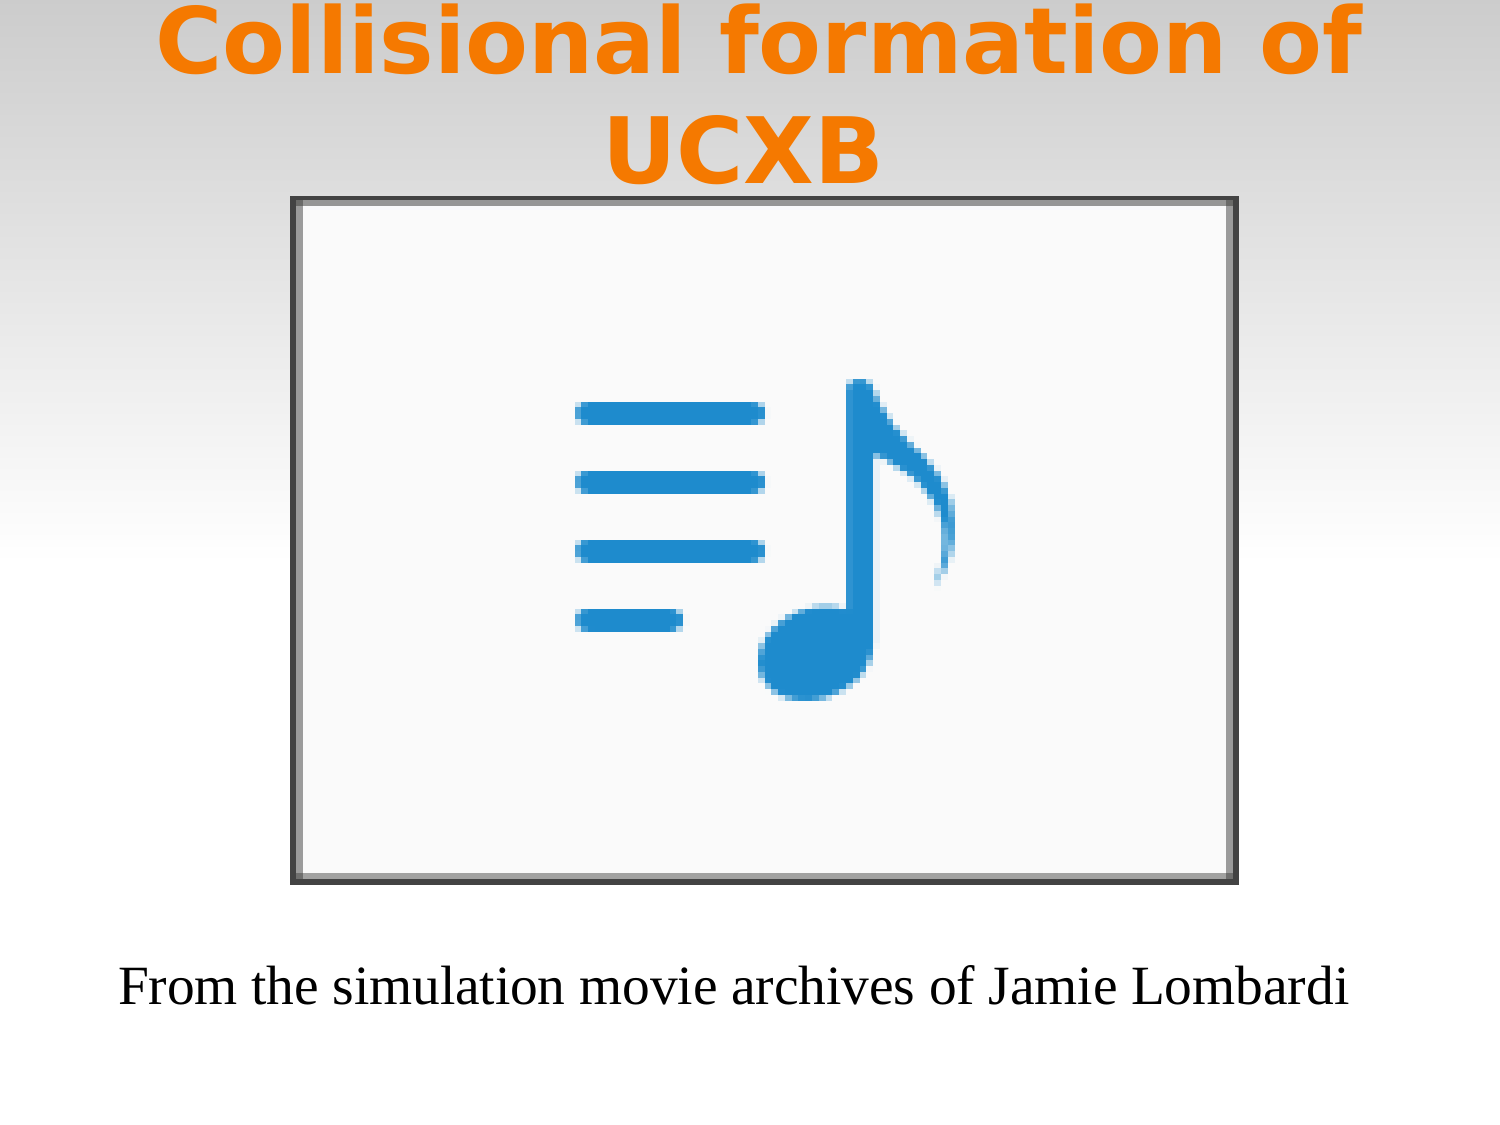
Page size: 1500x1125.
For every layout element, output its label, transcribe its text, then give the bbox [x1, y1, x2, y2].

title Collisional formation of UCXB [69, 0, 1418, 203]
text_box [289, 194, 1241, 886]
list From the simulation movie archives of Jamie Lombardi [59, 944, 1418, 1062]
